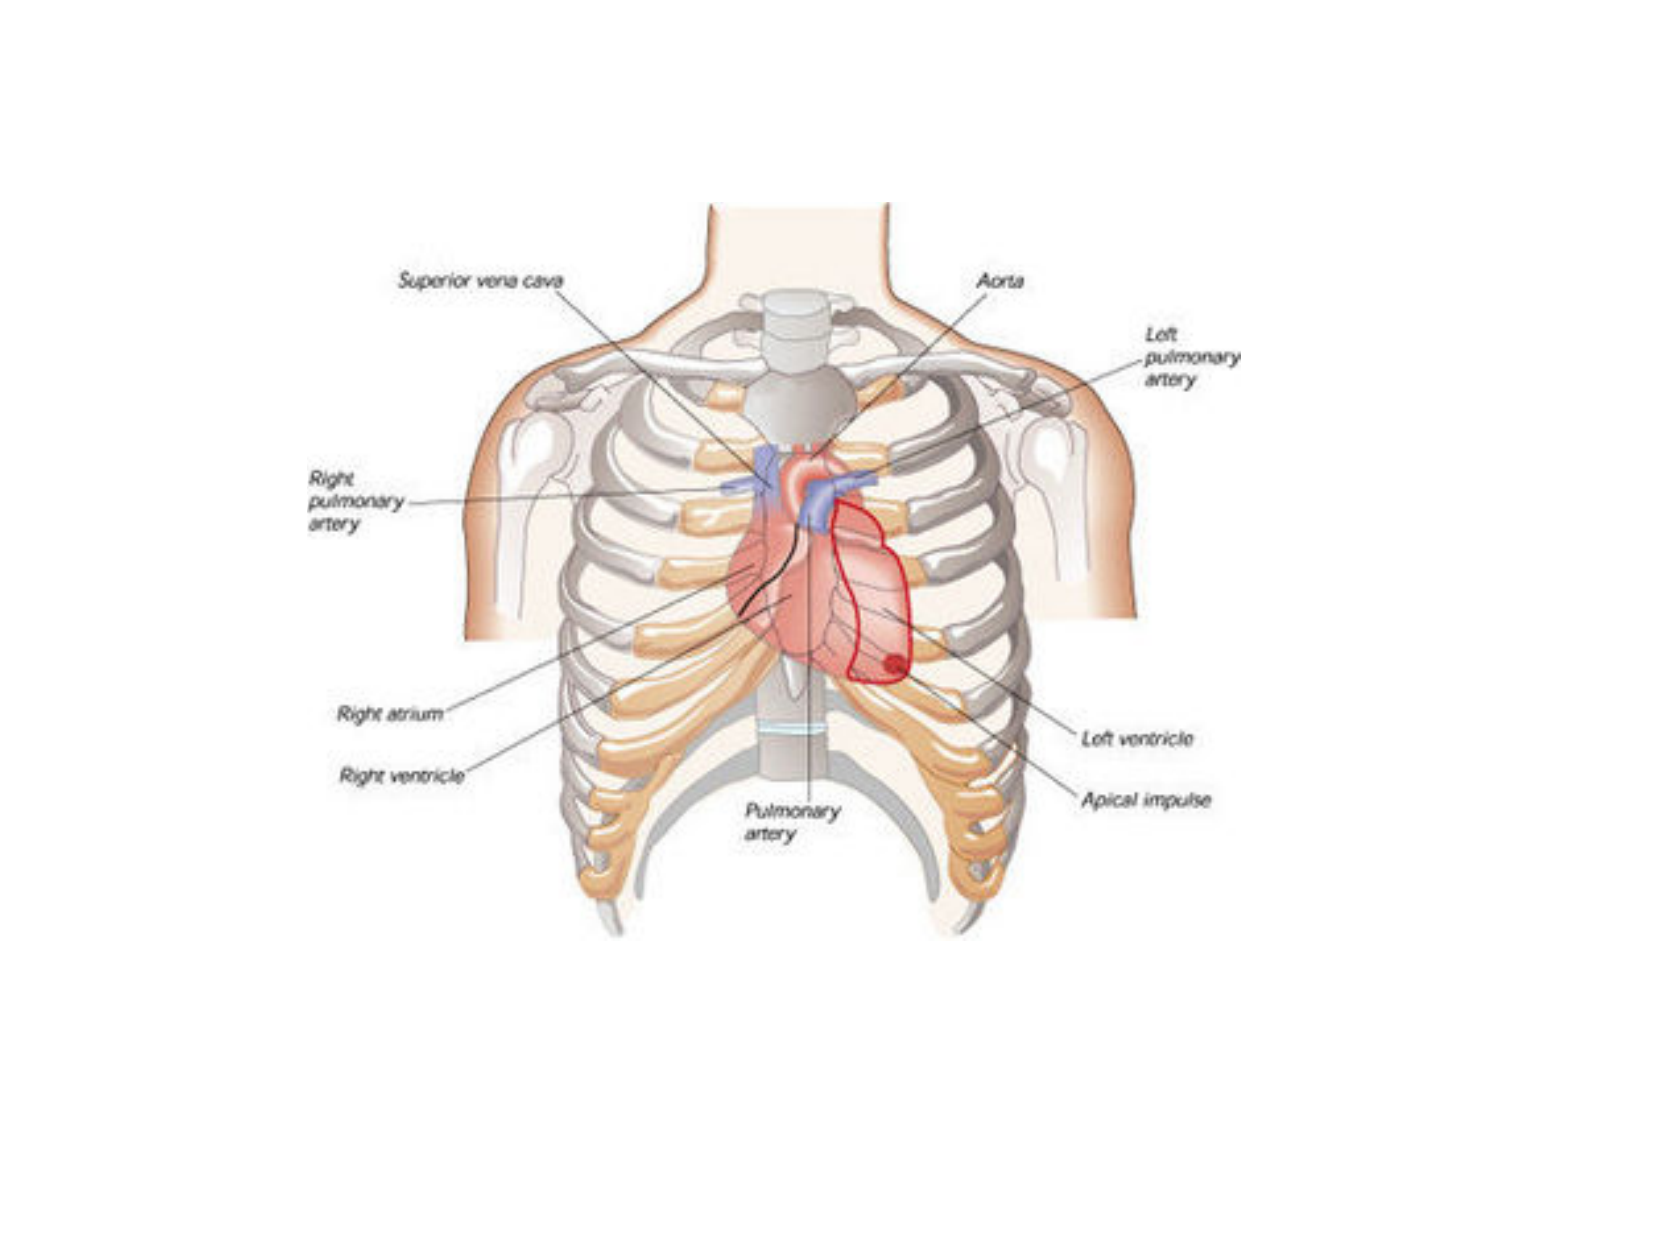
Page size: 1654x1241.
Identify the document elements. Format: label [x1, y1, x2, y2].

picture [307, 202, 1241, 941]
